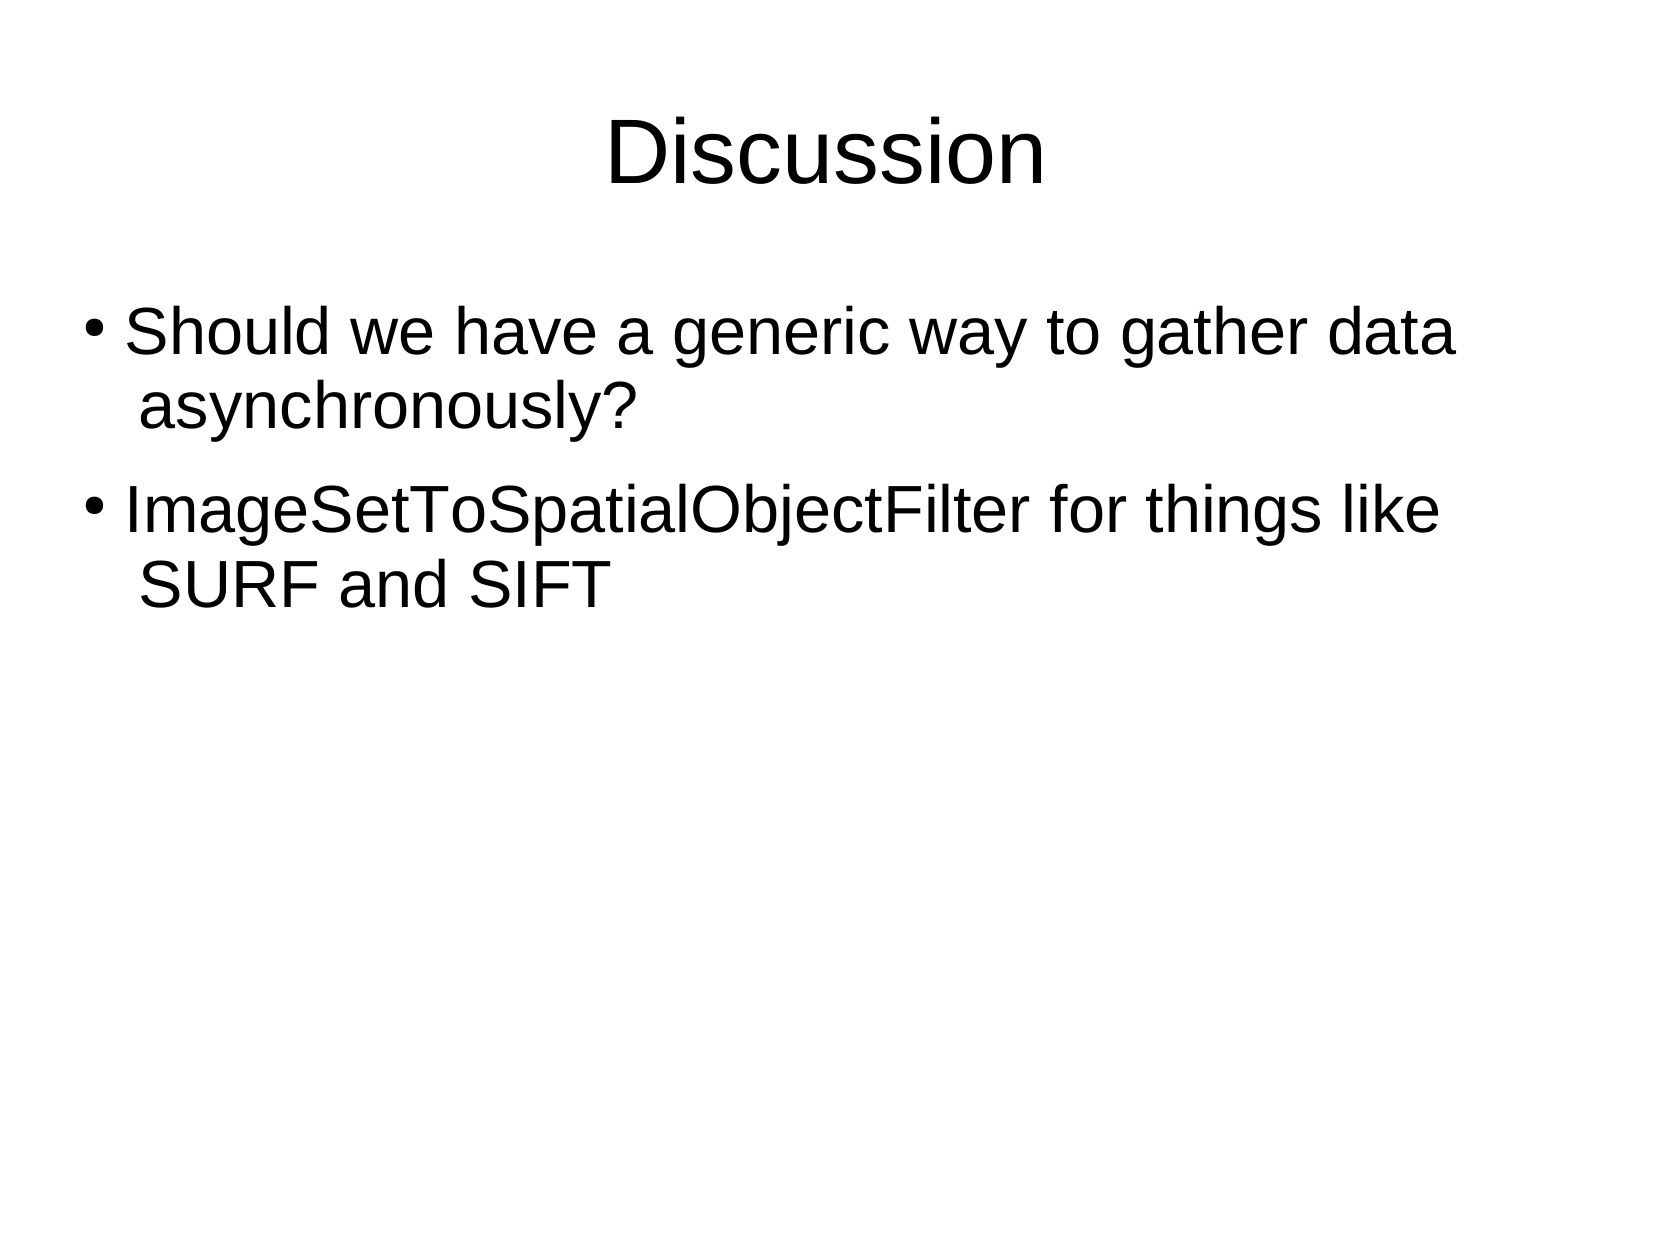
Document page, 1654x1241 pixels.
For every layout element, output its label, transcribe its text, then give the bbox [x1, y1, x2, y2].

title Discussion [82, 56, 1571, 249]
list Should we have a generic way to gather data asynchronously? ImageSetToSpatialObjectFilter for things like SURF and SIFT [82, 290, 1571, 1109]
